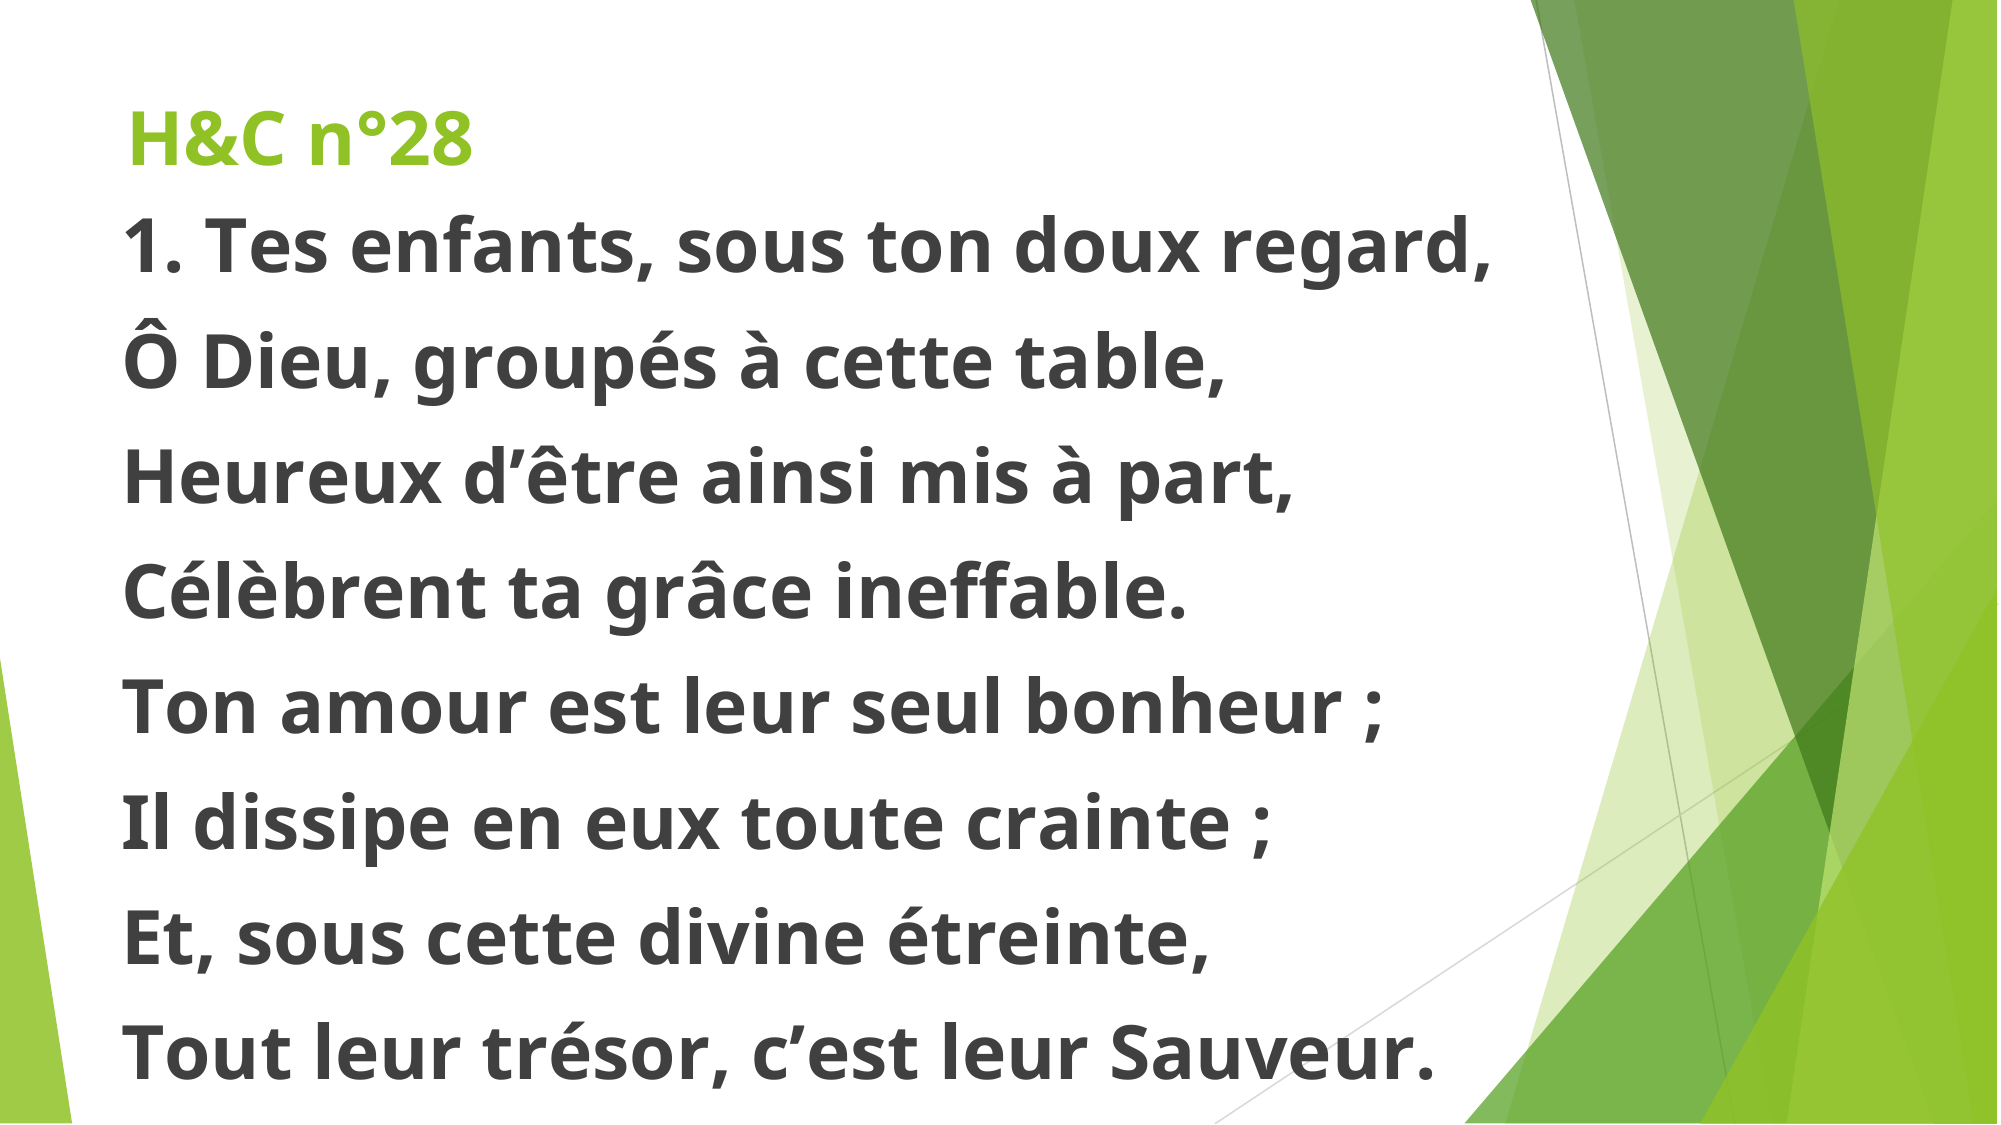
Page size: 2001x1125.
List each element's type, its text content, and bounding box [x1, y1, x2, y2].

text_box 1. Tes enfants, sous ton doux regard, Ô Dieu, groupés à cette table, Heureux d’être ainsi mis à part, Célèbrent ta grâce ineffable. Ton amour est leur seul bonheur ; Il dissipe en eux toute crainte ; Et, sous cette divine étreinte, Tout leur trésor, c’est leur Sauveur. [106, 177, 1973, 1037]
text_box H&C n°28 [111, 82, 1522, 177]
